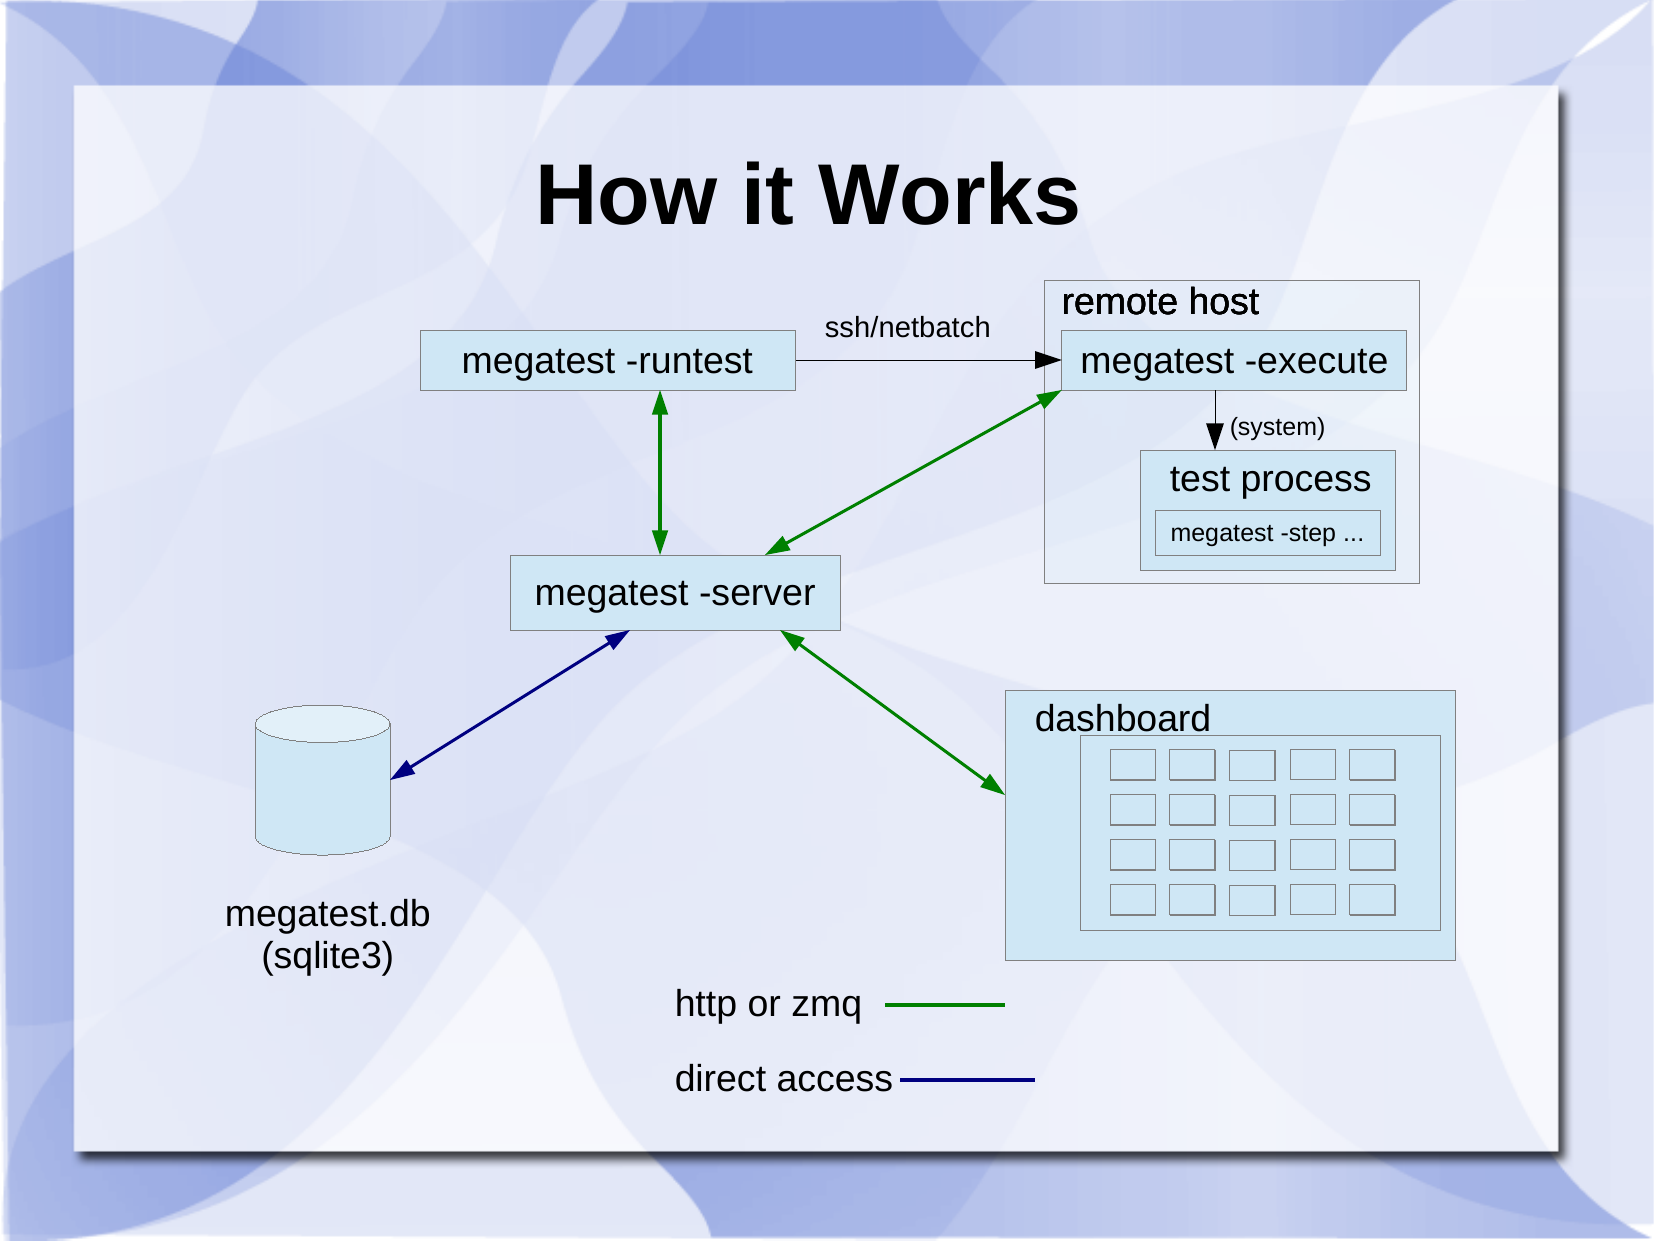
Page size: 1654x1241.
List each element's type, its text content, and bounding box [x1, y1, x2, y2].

text_box megatest.db (sqlite3) [210, 885, 446, 984]
text_box dashboard [1020, 690, 1306, 1047]
text_box [1332, 298, 1420, 405]
text_box test process [1155, 450, 1441, 807]
text_box [1005, 690, 1020, 961]
text_box direct access [660, 1050, 916, 1107]
text_box [1306, 690, 1456, 961]
text_box [255, 724, 391, 856]
text_box megatest -execute [1332, 330, 1407, 391]
text_box (system) [1215, 405, 1441, 448]
text_box http or zmq [660, 975, 878, 1032]
text_box ssh/netbatch [810, 303, 1036, 361]
text_box remote host [1046, 273, 1332, 631]
title How it Works [82, 90, 1536, 298]
text_box megatest -runtest [420, 330, 796, 391]
text_box megatest -step ... [1332, 510, 1381, 556]
picture [0, 0, 1654, 1241]
text_box megatest -server [510, 555, 841, 631]
